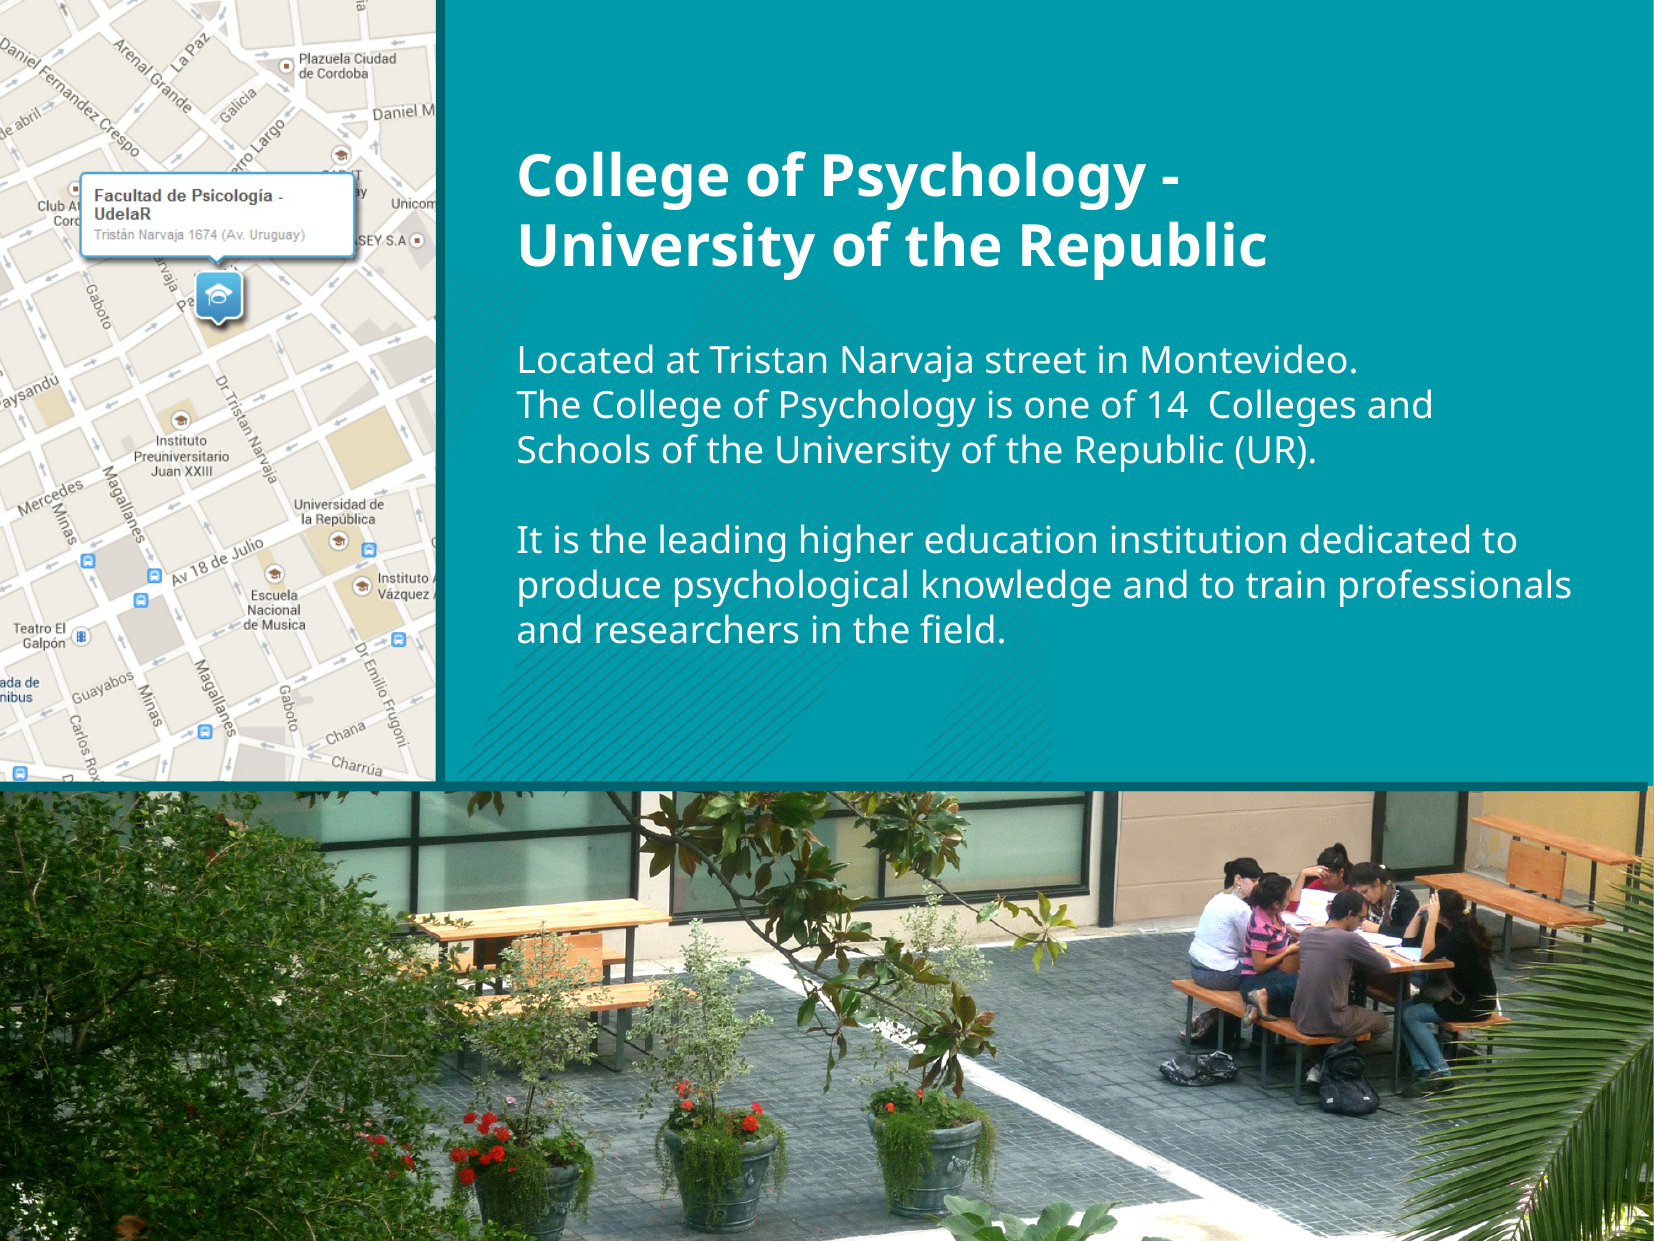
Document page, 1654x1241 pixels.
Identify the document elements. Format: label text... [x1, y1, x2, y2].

text_box Located at Tristan Narvaja street in Montevideo. The College of Psychology is one of 14 Colleges and Schools of the University of the Republic (UR). It is the leading higher education institution dedicated to produce psychological knowledge and to train professionals and researchers in the field. [501, 328, 1595, 660]
picture [0, 0, 435, 781]
picture [0, 0, 1654, 1241]
title College of Psychology - University of the Republic [501, 130, 1367, 328]
